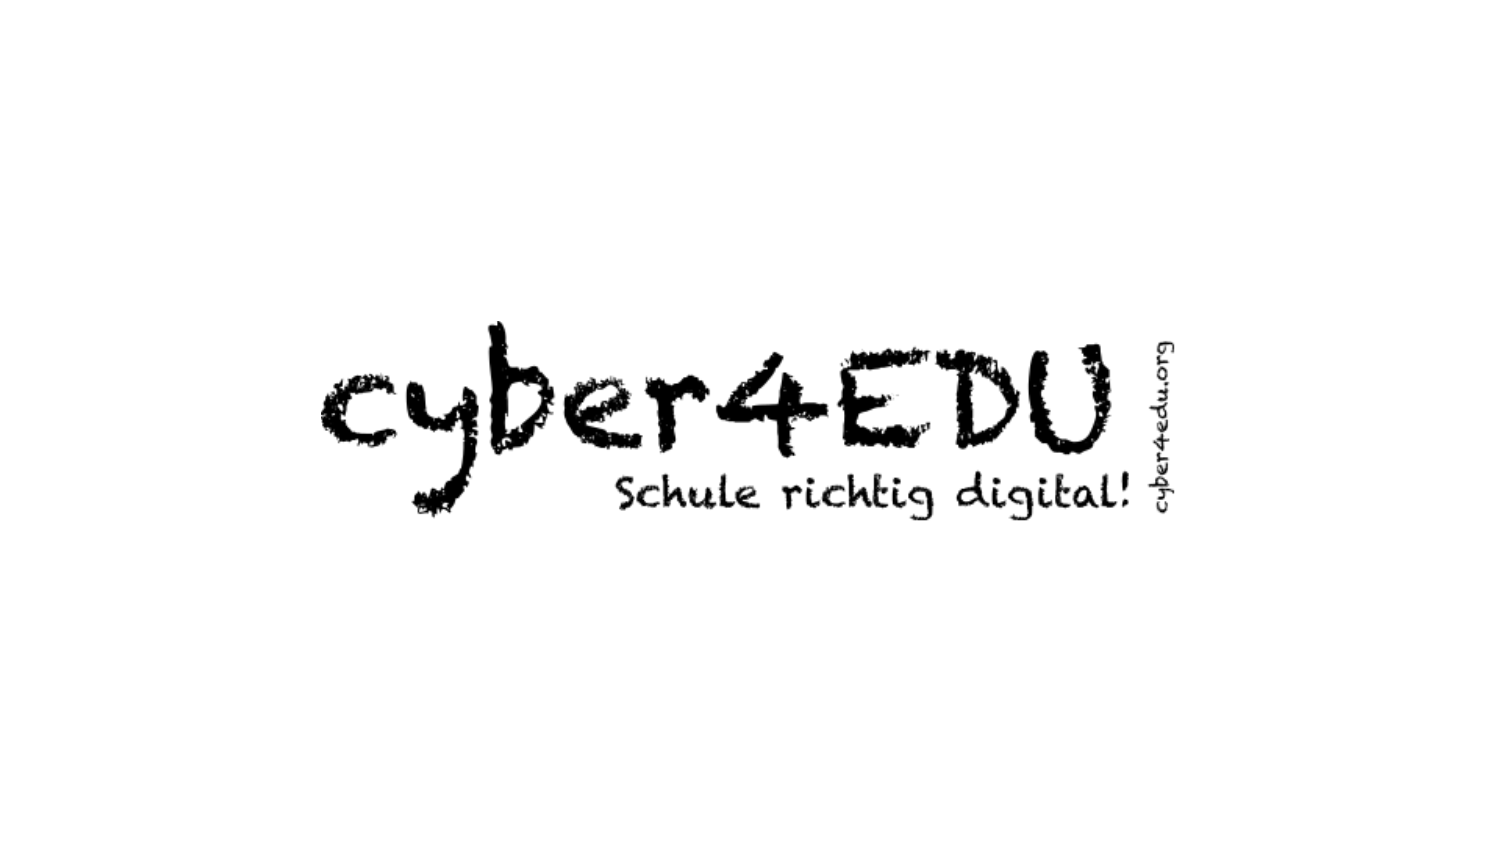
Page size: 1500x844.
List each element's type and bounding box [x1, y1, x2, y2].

picture [321, 321, 1179, 522]
